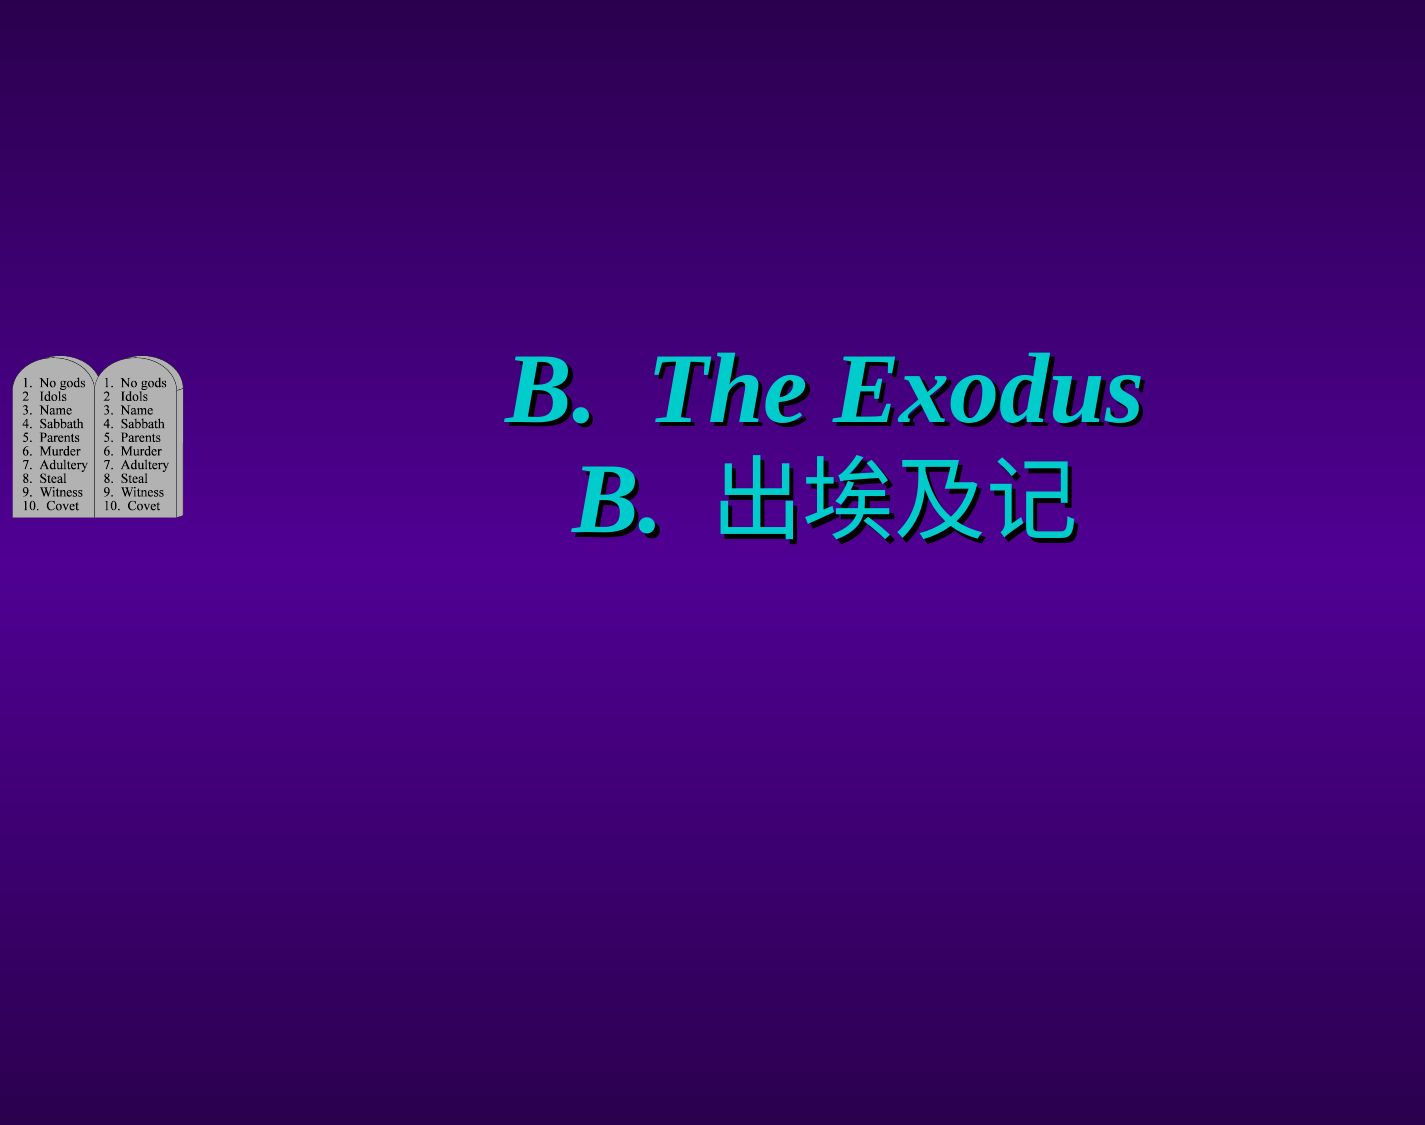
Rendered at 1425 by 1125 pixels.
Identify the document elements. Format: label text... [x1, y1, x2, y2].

title B. The Exodus B. 出埃及记 [225, 325, 1425, 562]
